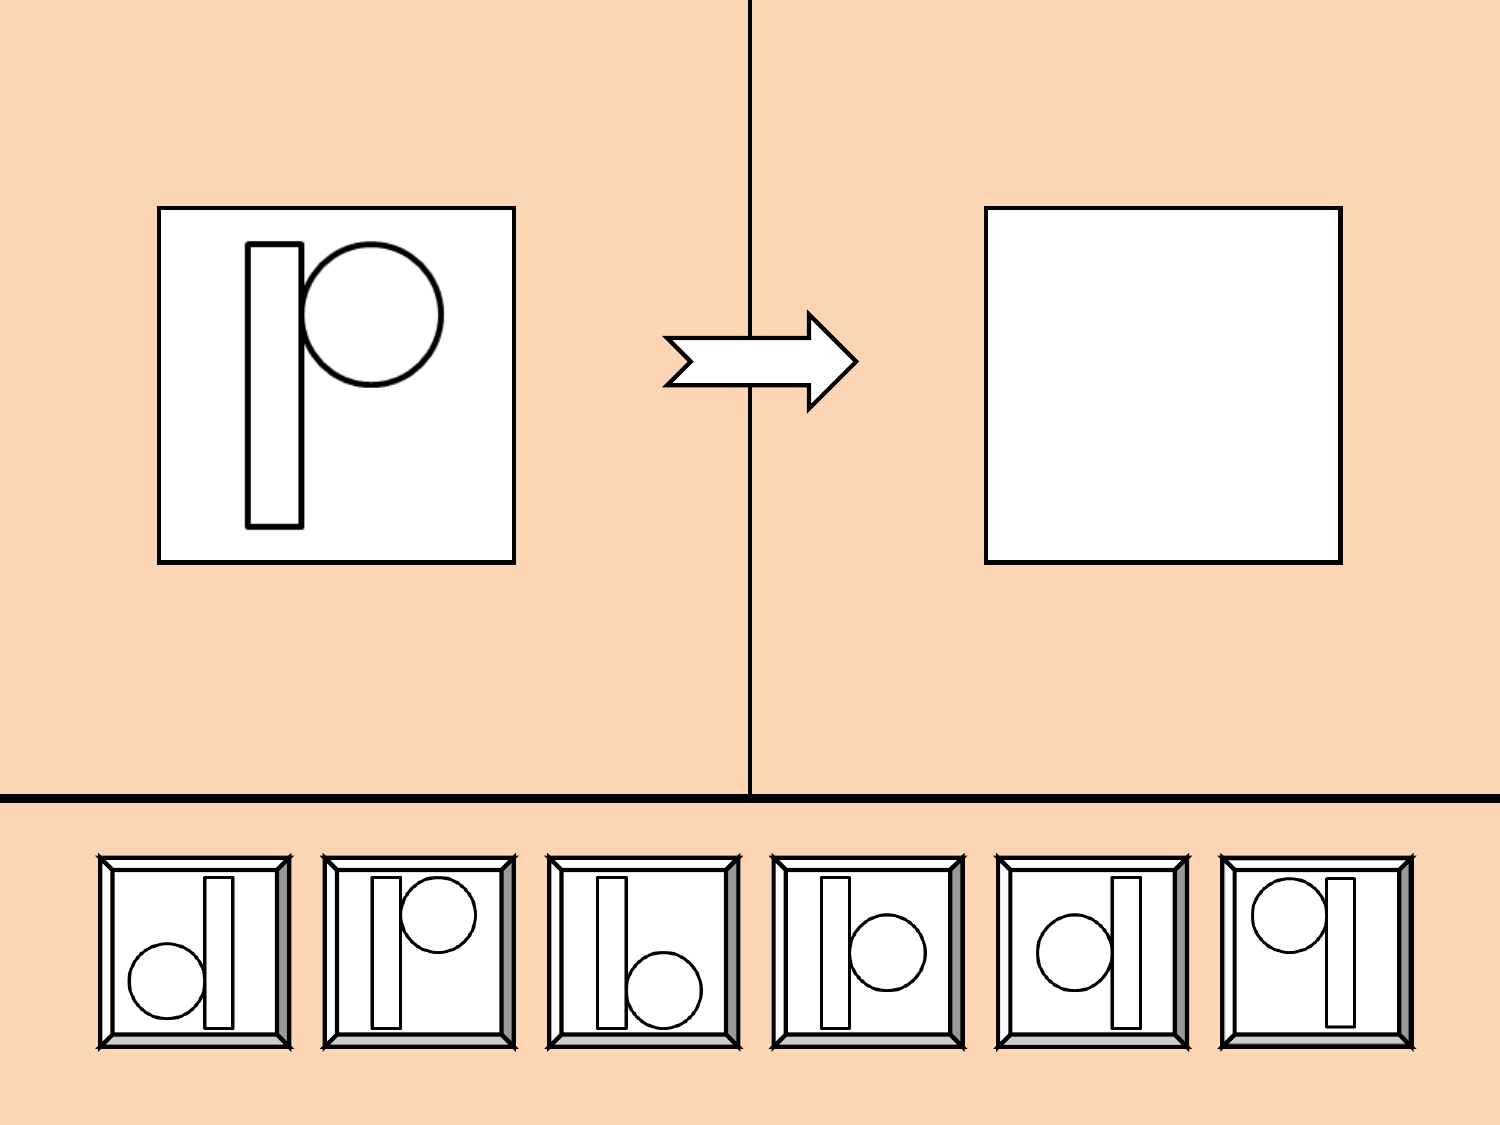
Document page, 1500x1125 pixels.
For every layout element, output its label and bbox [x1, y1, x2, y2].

text_box [1224, 857, 1412, 1047]
text_box [775, 857, 963, 1047]
text_box [986, 208, 1341, 563]
text_box [102, 857, 290, 1047]
text_box [159, 208, 514, 563]
text_box [667, 314, 857, 409]
text_box [326, 857, 514, 1047]
text_box [551, 857, 739, 1047]
text_box [1000, 857, 1188, 1047]
